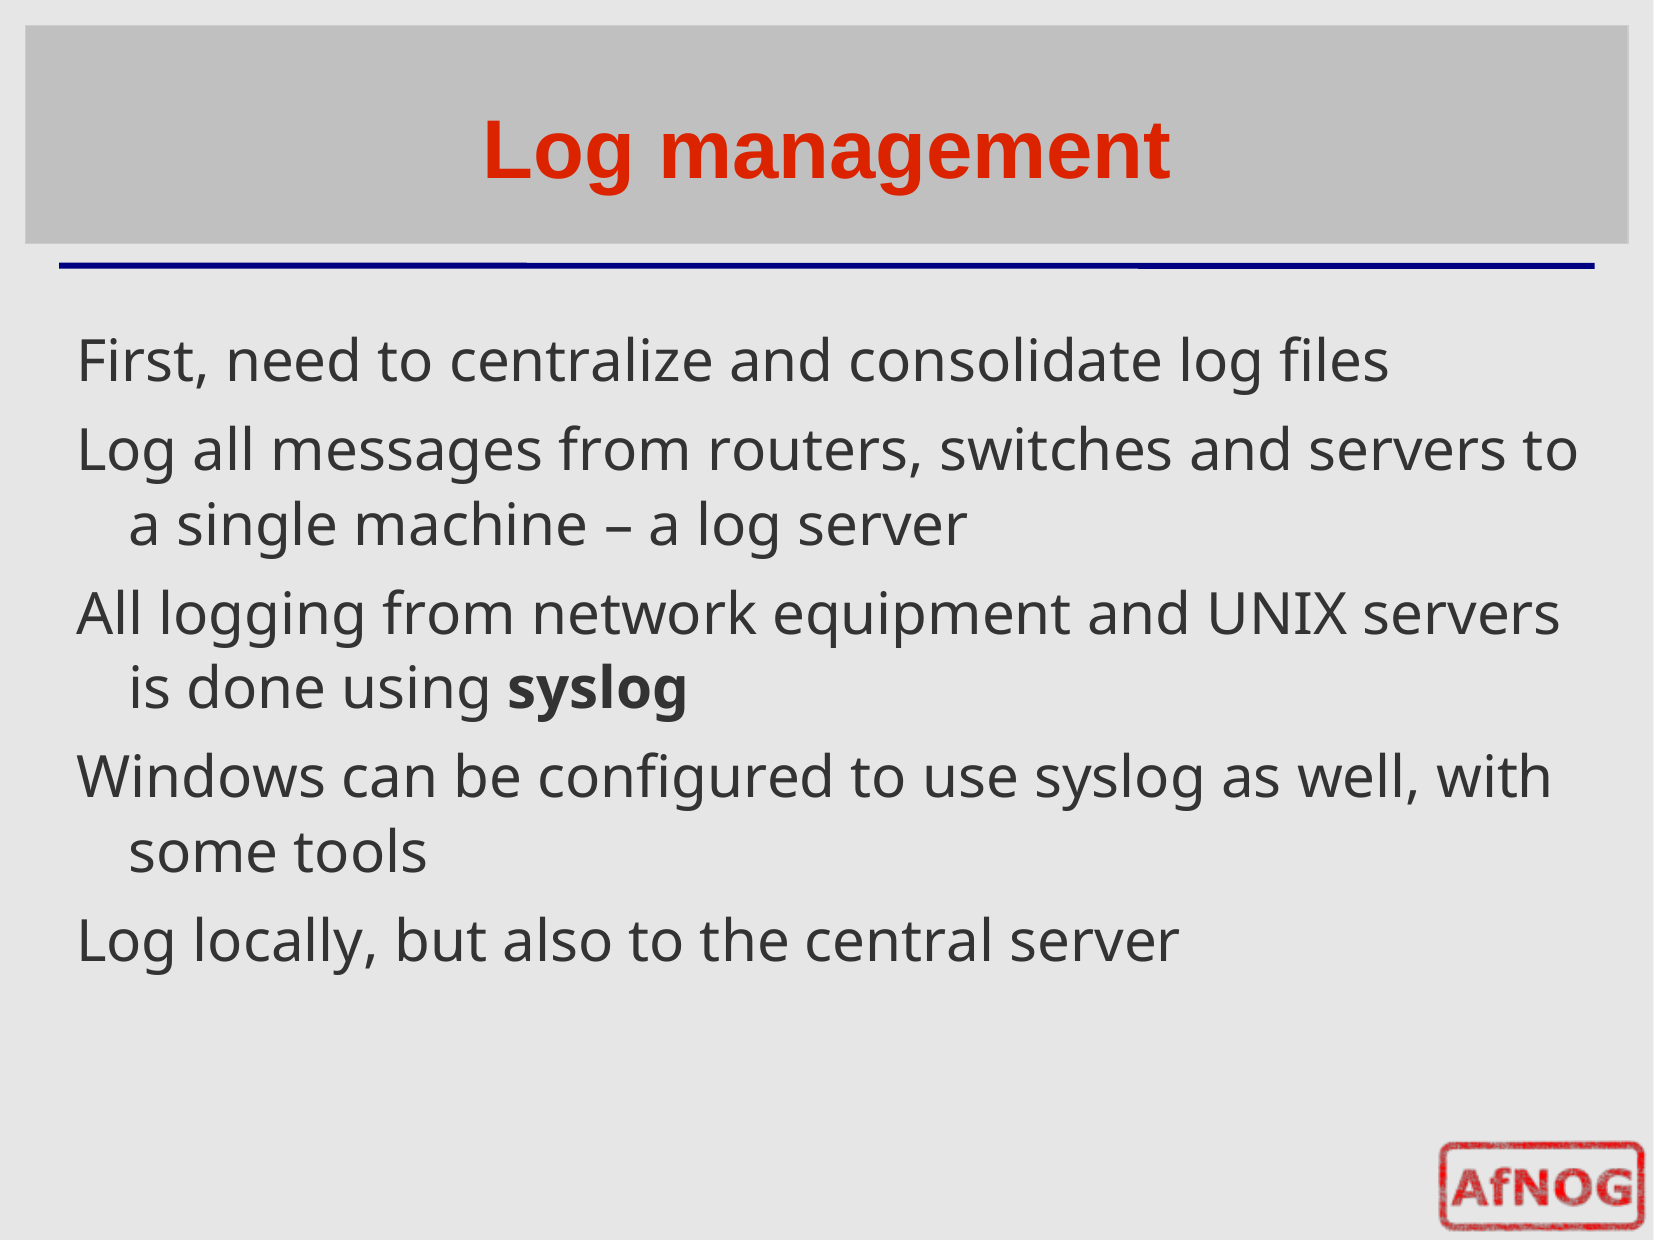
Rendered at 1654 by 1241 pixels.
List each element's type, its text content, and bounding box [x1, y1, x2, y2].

list First, need to centralize and consolidate log files Log all messages from routers, switches and servers to a single machine – a log server All logging from network equipment and UNIX servers is done using syslog Windows can be configured to use syslog as well, with some tools Log locally, but also to the central server [59, 322, 1594, 1241]
text_box [25, 25, 121, 244]
text_box [1534, 25, 1629, 244]
title Log management [121, 0, 1534, 299]
text_box [1594, 1139, 1648, 1235]
